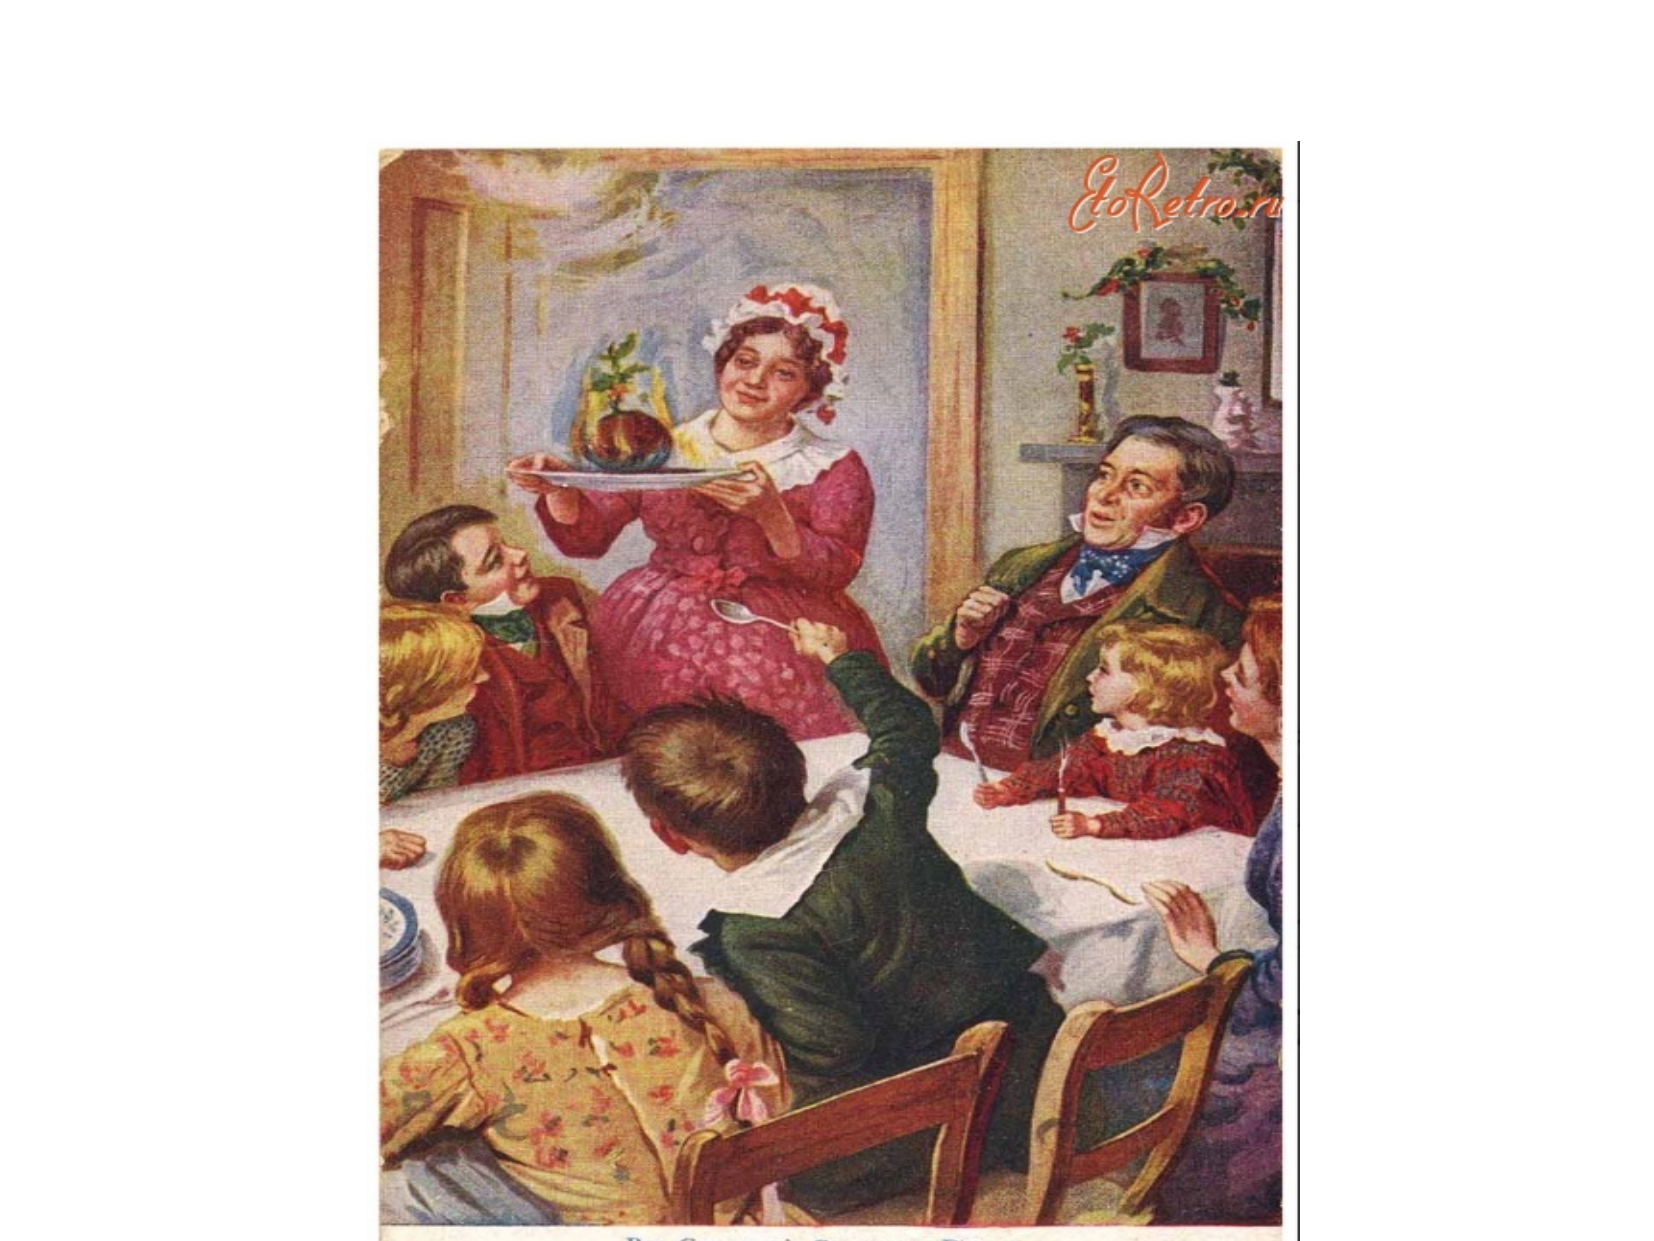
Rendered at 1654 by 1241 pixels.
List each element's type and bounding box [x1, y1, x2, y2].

picture [366, 141, 1300, 1241]
